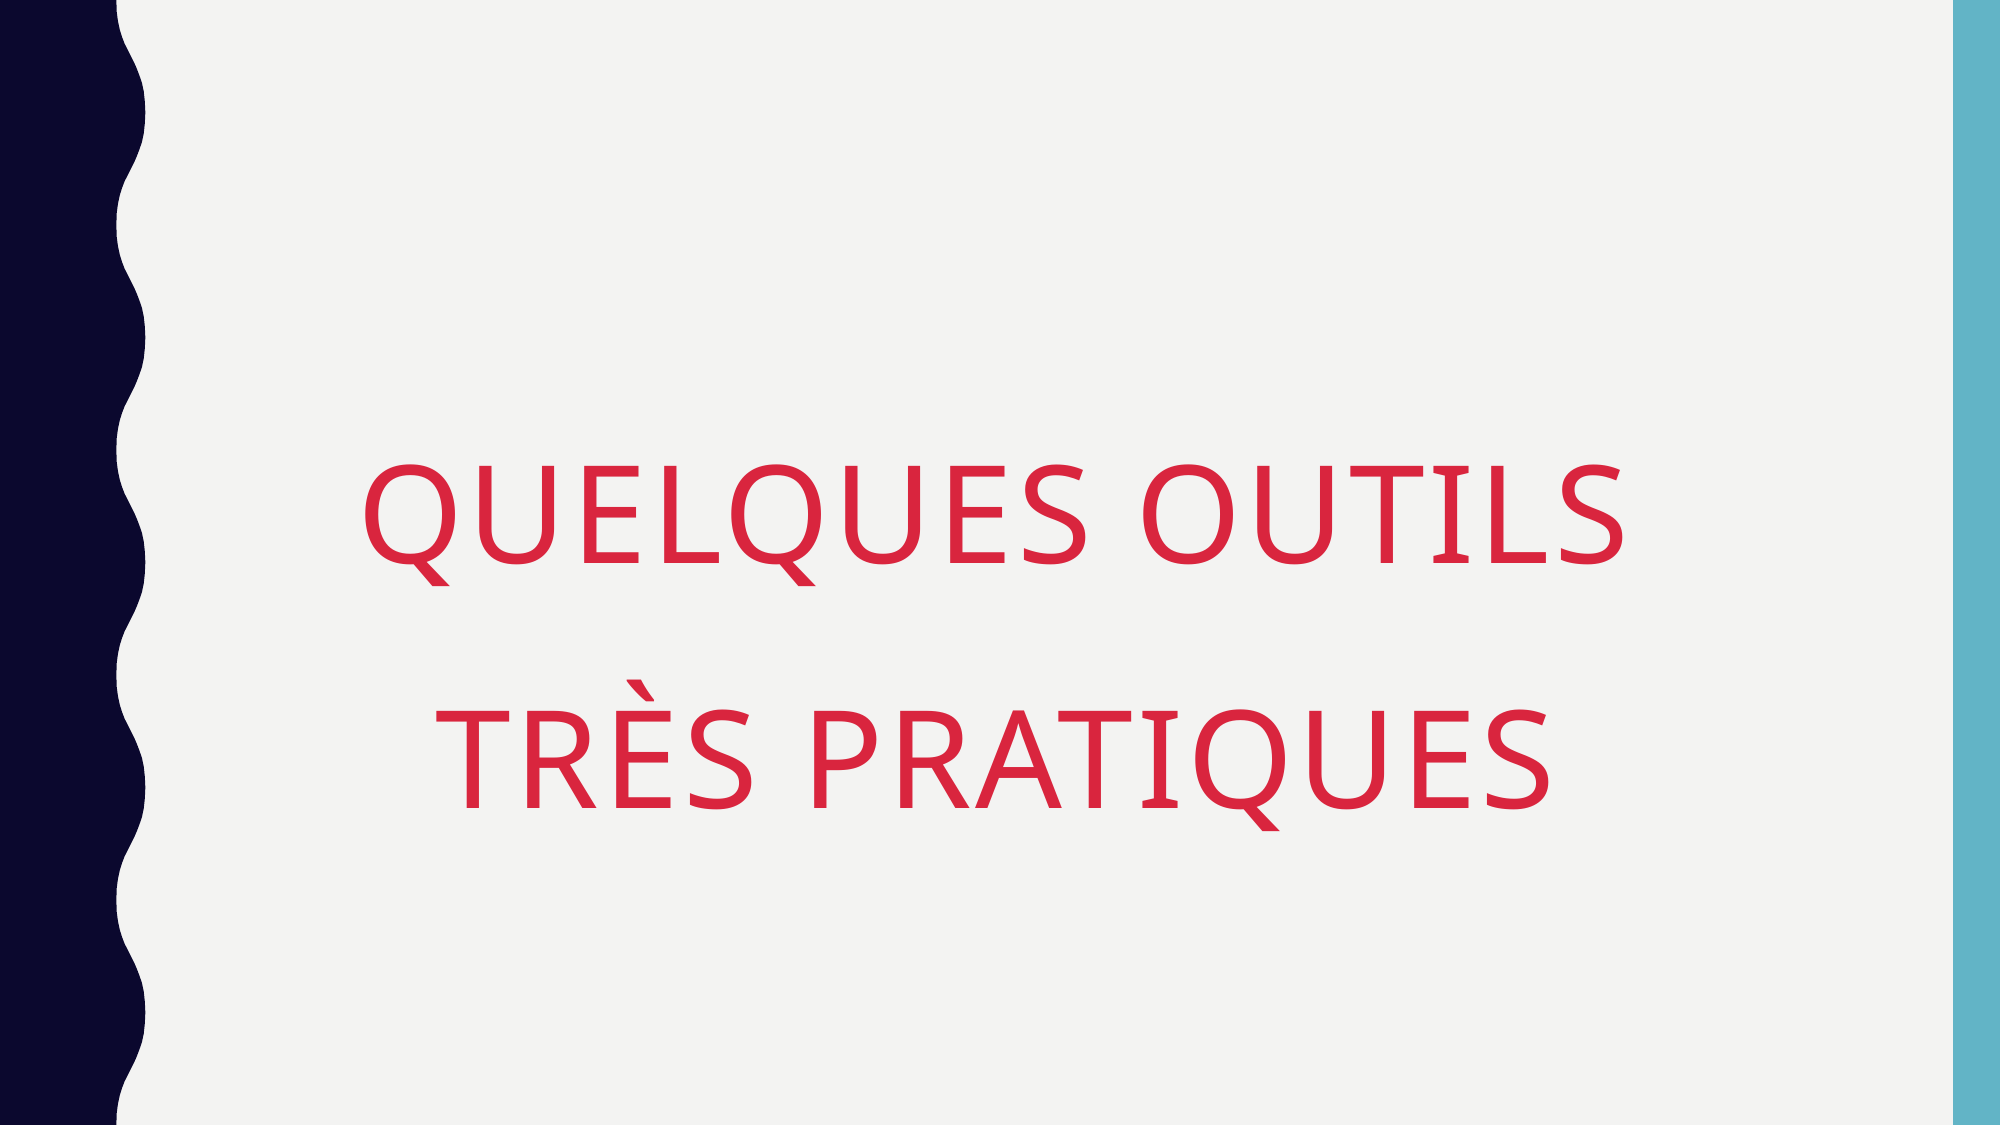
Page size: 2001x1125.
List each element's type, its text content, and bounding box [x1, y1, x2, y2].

title Quelques outils très pratiques [161, 338, 1832, 847]
